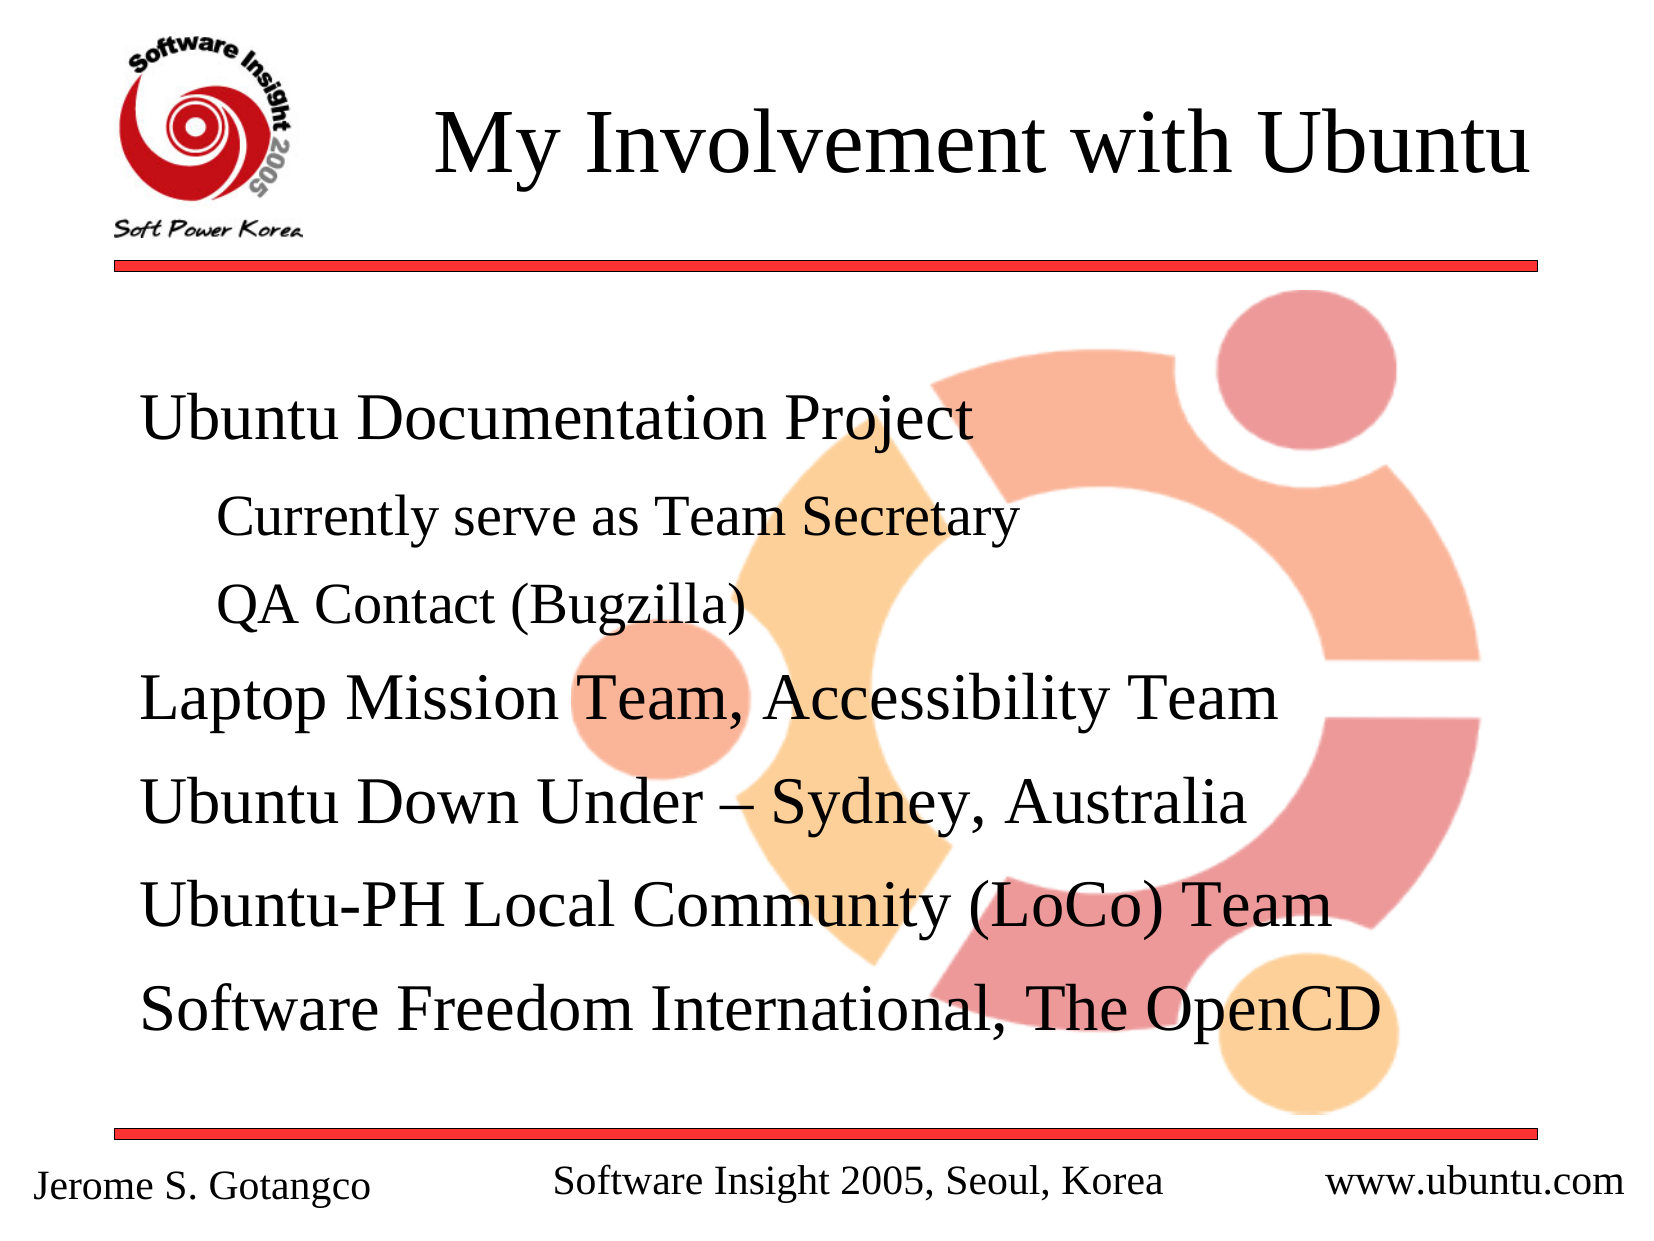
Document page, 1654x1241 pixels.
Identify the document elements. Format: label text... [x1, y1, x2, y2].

title My Involvement with Ubuntu [334, 37, 1534, 246]
list Ubuntu Documentation Project Currently serve as Team Secretary QA Contact (Bugzilla) Laptop Mission Team, Accessibility Team Ubuntu Down Under – Sydney, Australia Ubuntu-PH Local Community (LoCo) Team Software Freedom International, The OpenCD [121, 276, 1534, 1127]
picture [114, 36, 303, 238]
